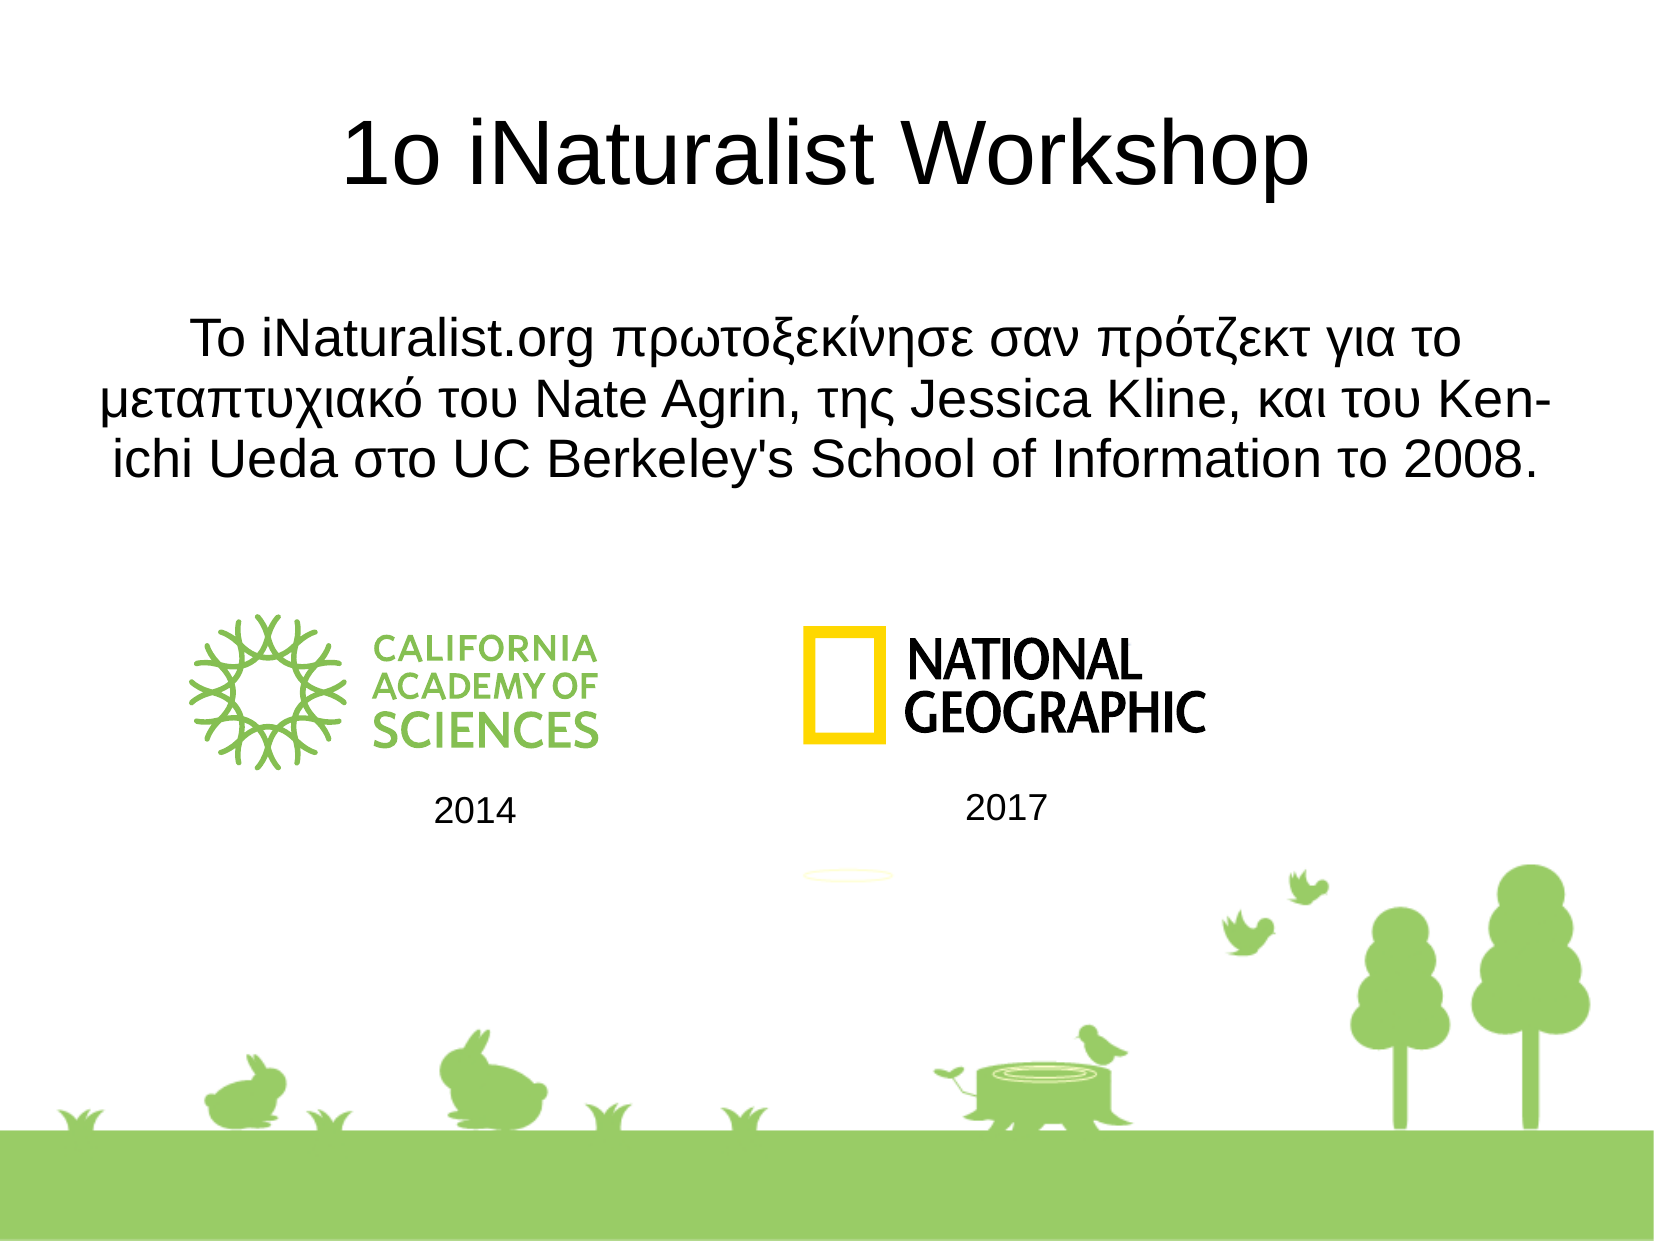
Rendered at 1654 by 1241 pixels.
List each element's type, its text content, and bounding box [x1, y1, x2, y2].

title 1o iNaturalist Workshop [82, 49, 1571, 218]
picture [0, 0, 1654, 1241]
text_box 2017 [950, 779, 1063, 837]
text_box 2014 [418, 781, 532, 839]
subtitle Το iNaturalist.org πρωτοξεκίνησε σαν πρότζεκτ για το μεταπτυχιακό του Nate Agrin, της Jessica Kline, και του Ken-ichi Ueda στο UC Berkeley's School of Information το 2008. [82, 218, 1571, 579]
